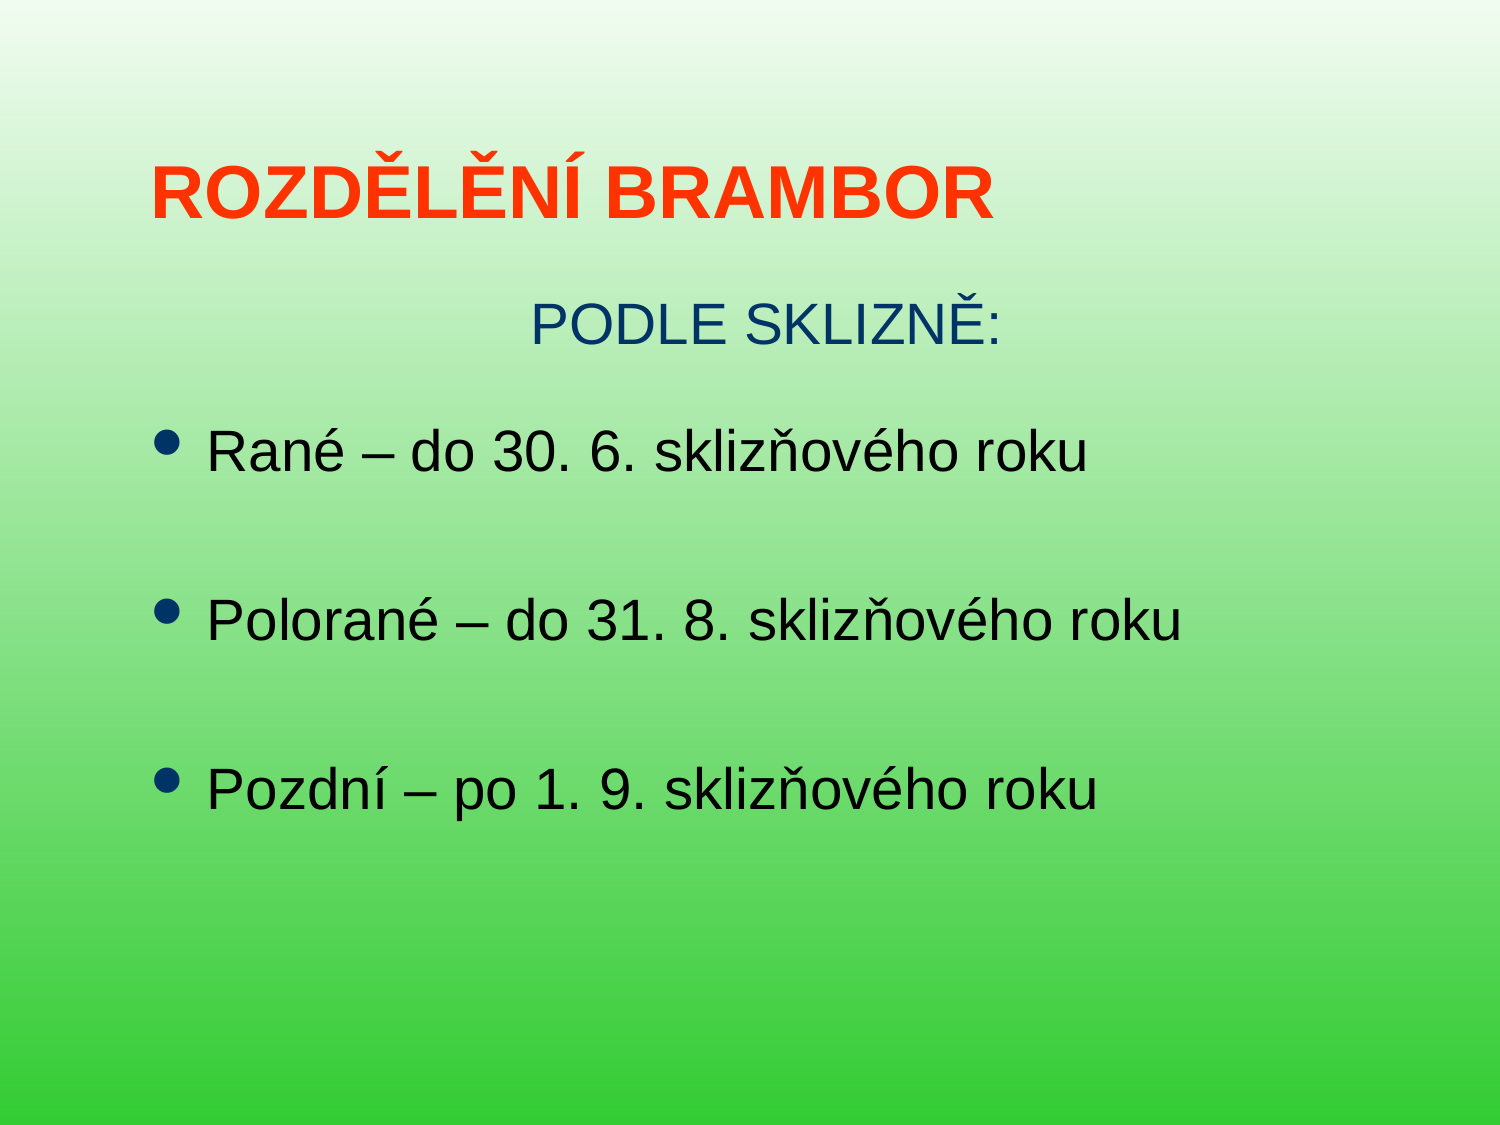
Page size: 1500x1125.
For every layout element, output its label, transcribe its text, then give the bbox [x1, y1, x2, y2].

list PODLE SKLIZNĚ: Rané – do 30. 6. sklizňového roku Polorané – do 31. 8. sklizňového roku Pozdní – po 1. 9. sklizňového roku [135, 278, 1398, 914]
title ROZDĚLĚNÍ BRAMBOR [135, 78, 1413, 242]
